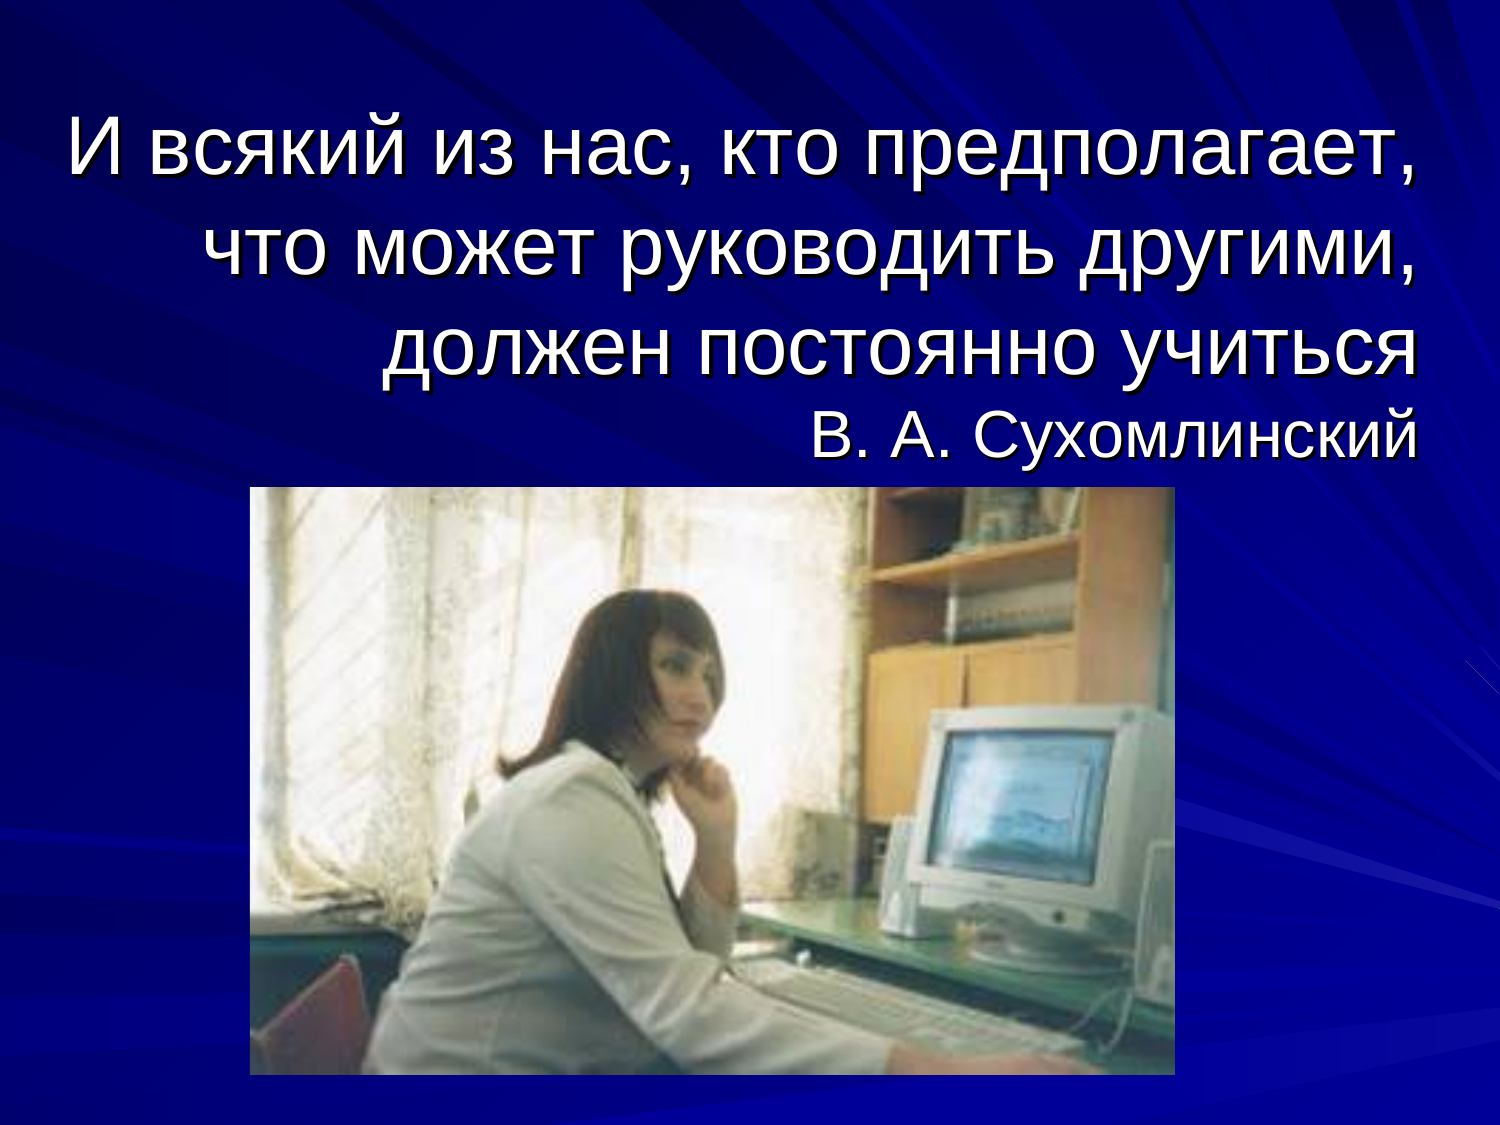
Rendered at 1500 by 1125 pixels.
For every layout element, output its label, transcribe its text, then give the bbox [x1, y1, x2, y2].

title И всякий из нас, кто предполагает, что может руководить другими, должен постоянно учиться В. А. Сухомлинский [50, 50, 1451, 513]
picture [249, 487, 1175, 1075]
